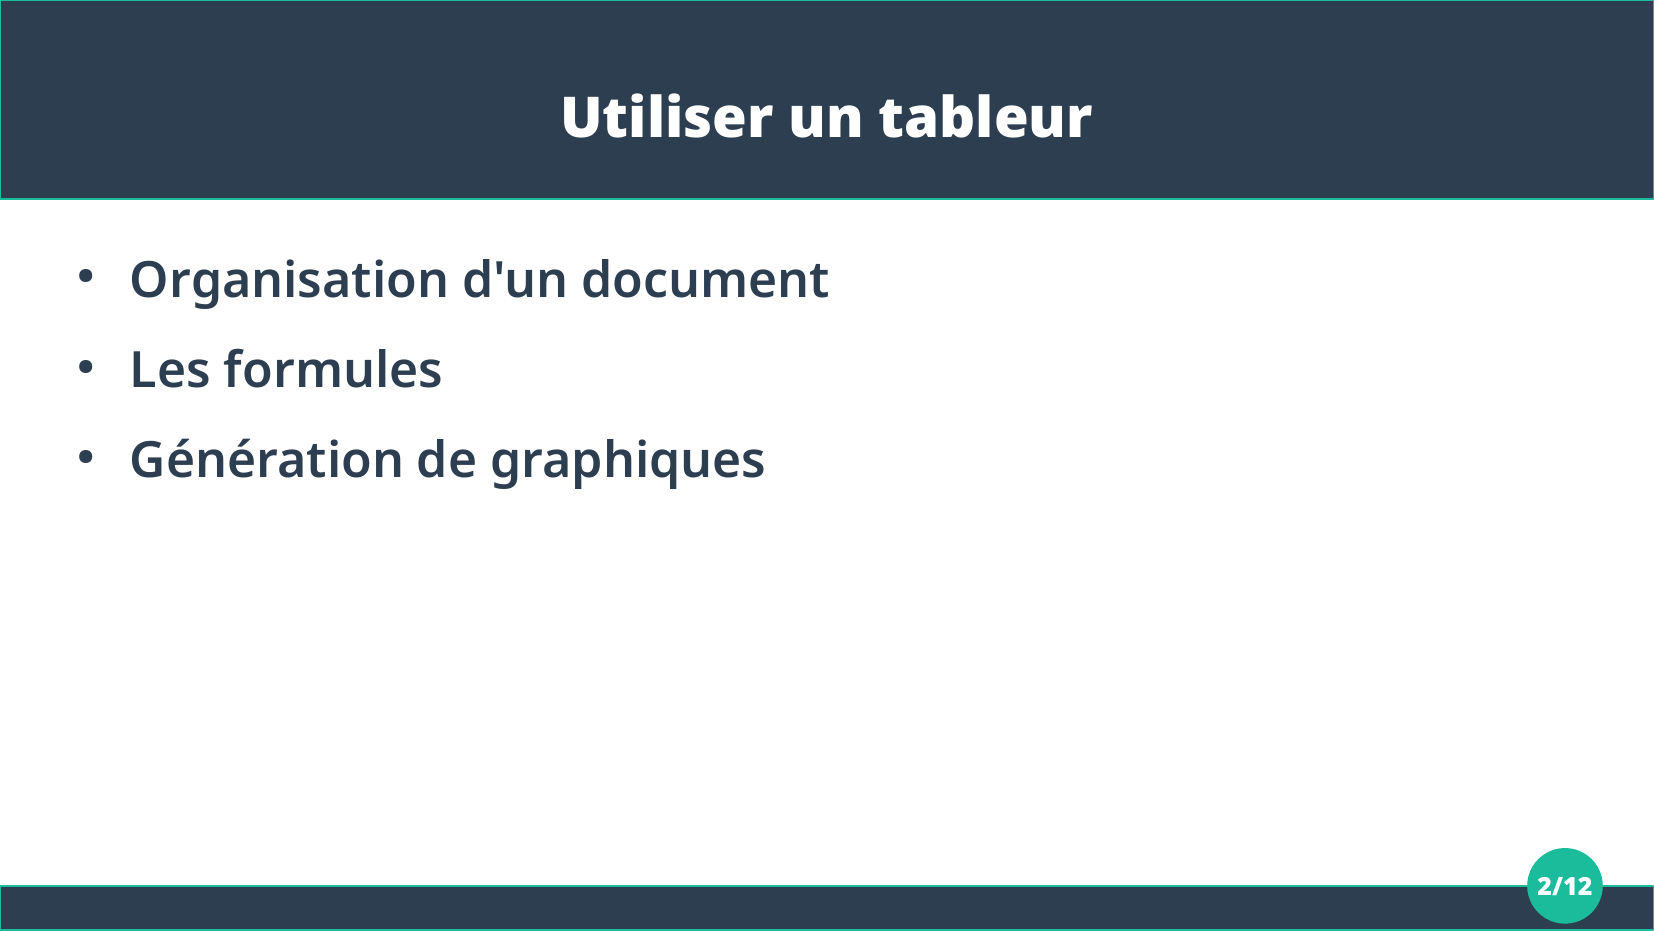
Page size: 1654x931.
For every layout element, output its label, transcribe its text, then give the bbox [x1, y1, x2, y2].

title Utiliser un tableur [59, 37, 1595, 156]
list Organisation d'un document Les formules Génération de graphiques [59, 243, 1595, 864]
